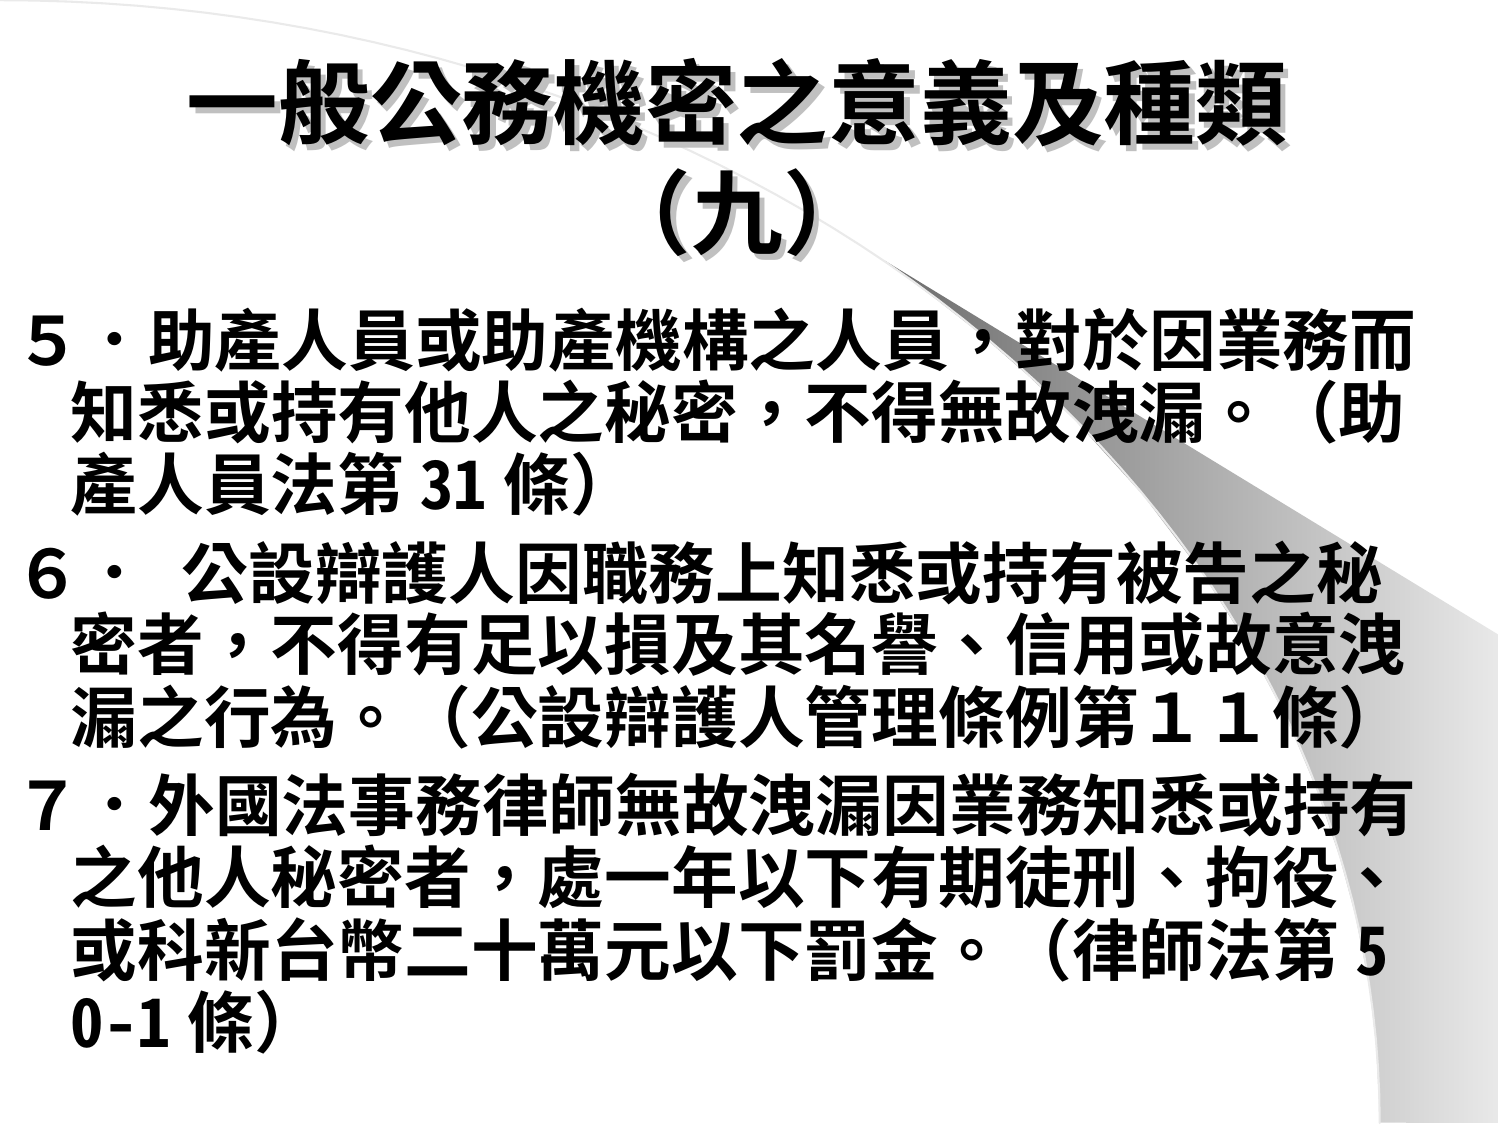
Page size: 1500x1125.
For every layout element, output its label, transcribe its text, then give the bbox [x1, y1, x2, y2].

list ５．助產人員或助產機構之人員，對於因業務而知悉或持有他人之秘密，不得無故洩漏。（助產人員法第31條） ６． 公設辯護人因職務上知悉或持有被告之秘密者，不得有足以損及其名譽、信用或故意洩漏之行為。（公設辯護人管理條例第１１條） ７．外國法事務律師無故洩漏因業務知悉或持有之他人秘密者，處一年以下有期徒刑、拘役、或科新台幣二十萬元以下罰金。（律師法第50-1條） [0, 299, 1463, 1088]
title 一般公務機密之意義及種類（九） [112, 50, 1363, 263]
